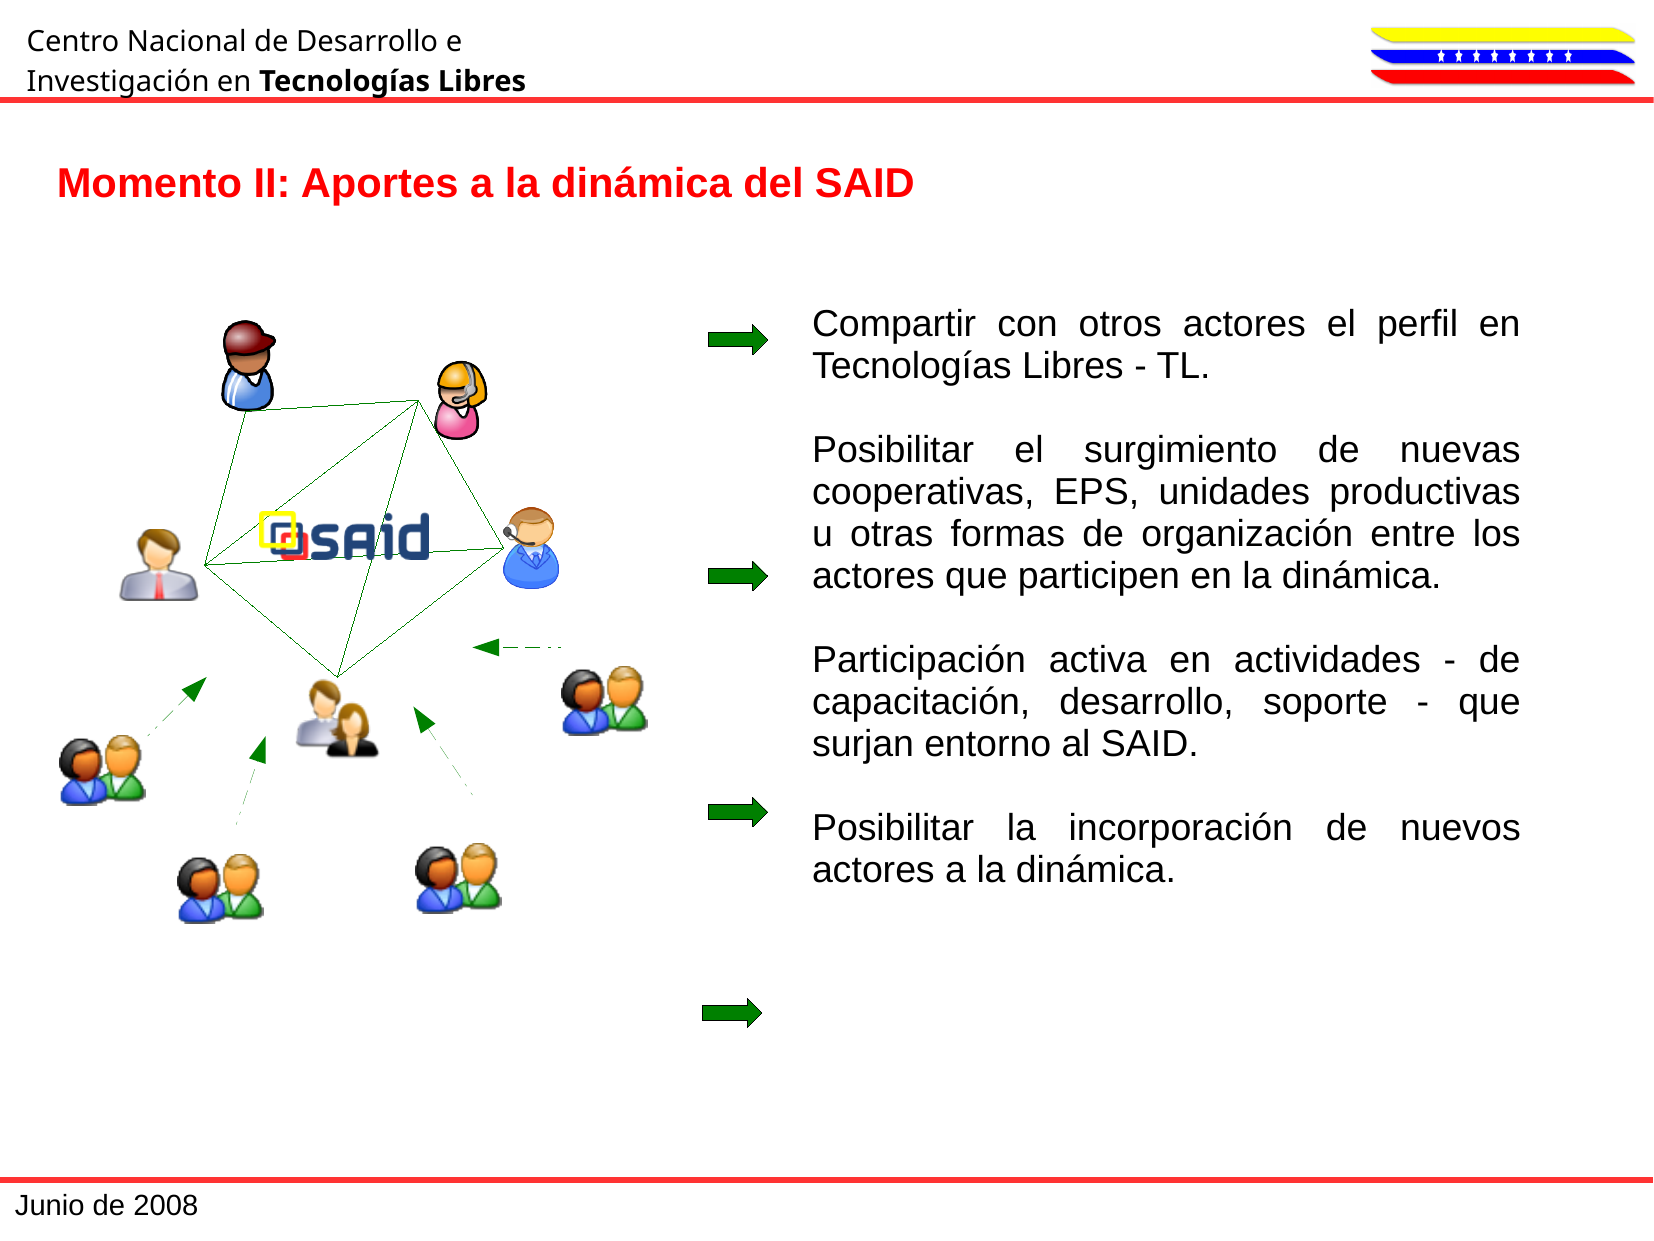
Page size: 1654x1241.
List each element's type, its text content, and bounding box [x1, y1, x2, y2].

picture [561, 666, 648, 737]
picture [198, 316, 294, 412]
text_box [702, 998, 762, 1028]
picture [118, 529, 205, 601]
picture [293, 676, 382, 766]
picture [259, 511, 429, 560]
text_box [708, 797, 768, 827]
picture [59, 735, 146, 806]
text_box [708, 324, 768, 355]
text_box Compartir con otros actores el perfil en Tecnologías Libres - TL. Posibilitar el surgimiento de nuevas cooperativas, EPS, unidades productivas u otras formas de organización entre los actores que participen en la dinámica. Participación activa en actividades - de capacitación, desarrollo, soporte - que surjan entorno al SAID. Posibilitar la incorporación de nuevos actores a la dinámica. [797, 295, 1536, 1147]
text_box Momento II: Aportes a la dinámica del SAID [42, 152, 1034, 231]
picture [415, 843, 502, 914]
text_box [708, 561, 768, 591]
picture [503, 507, 559, 589]
picture [177, 854, 264, 924]
picture [1370, 23, 1636, 88]
picture [418, 359, 500, 441]
